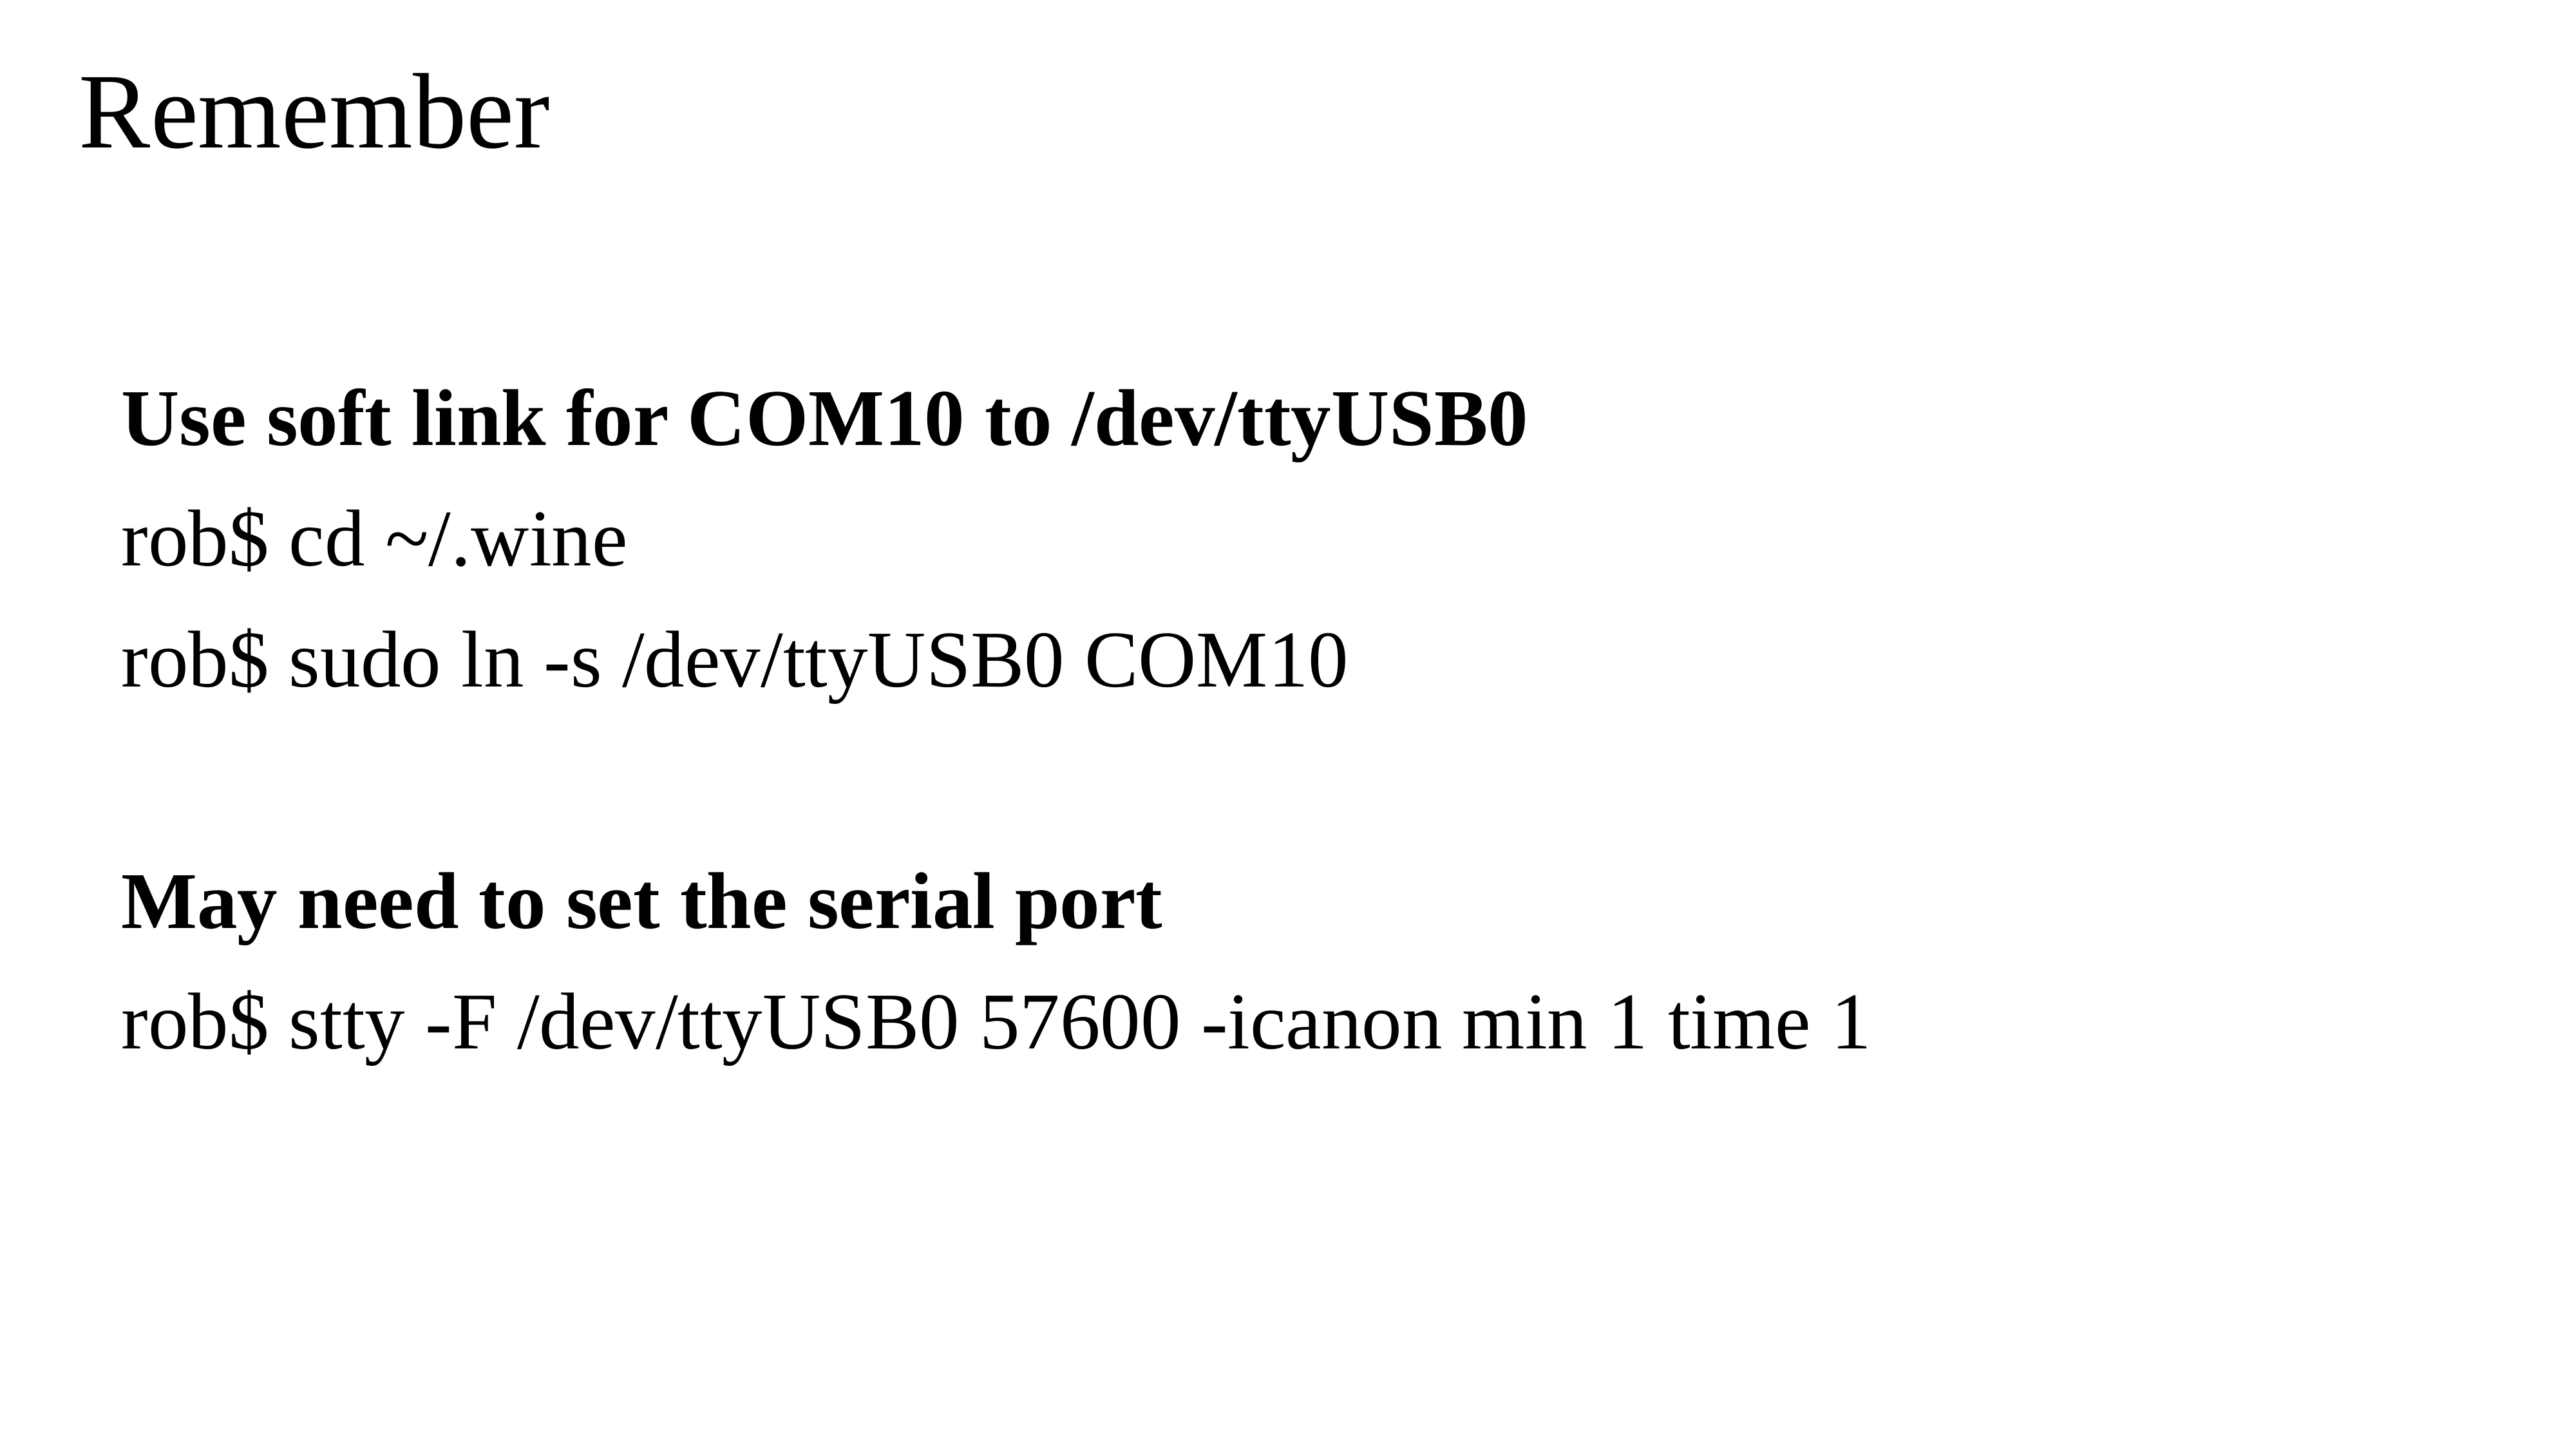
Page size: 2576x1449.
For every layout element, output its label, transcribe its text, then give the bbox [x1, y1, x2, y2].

title Remember [73, 17, 2503, 192]
list Use soft link for COM10 to /dev/ttyUSB0 rob$ cd ~/.wine rob$ sudo ln -s /dev/ttyUSB0 COM10 May need to set the serial port rob$ stty -F /dev/ttyUSB0 57600 -icanon min 1 time 1 [121, 365, 1922, 1210]
